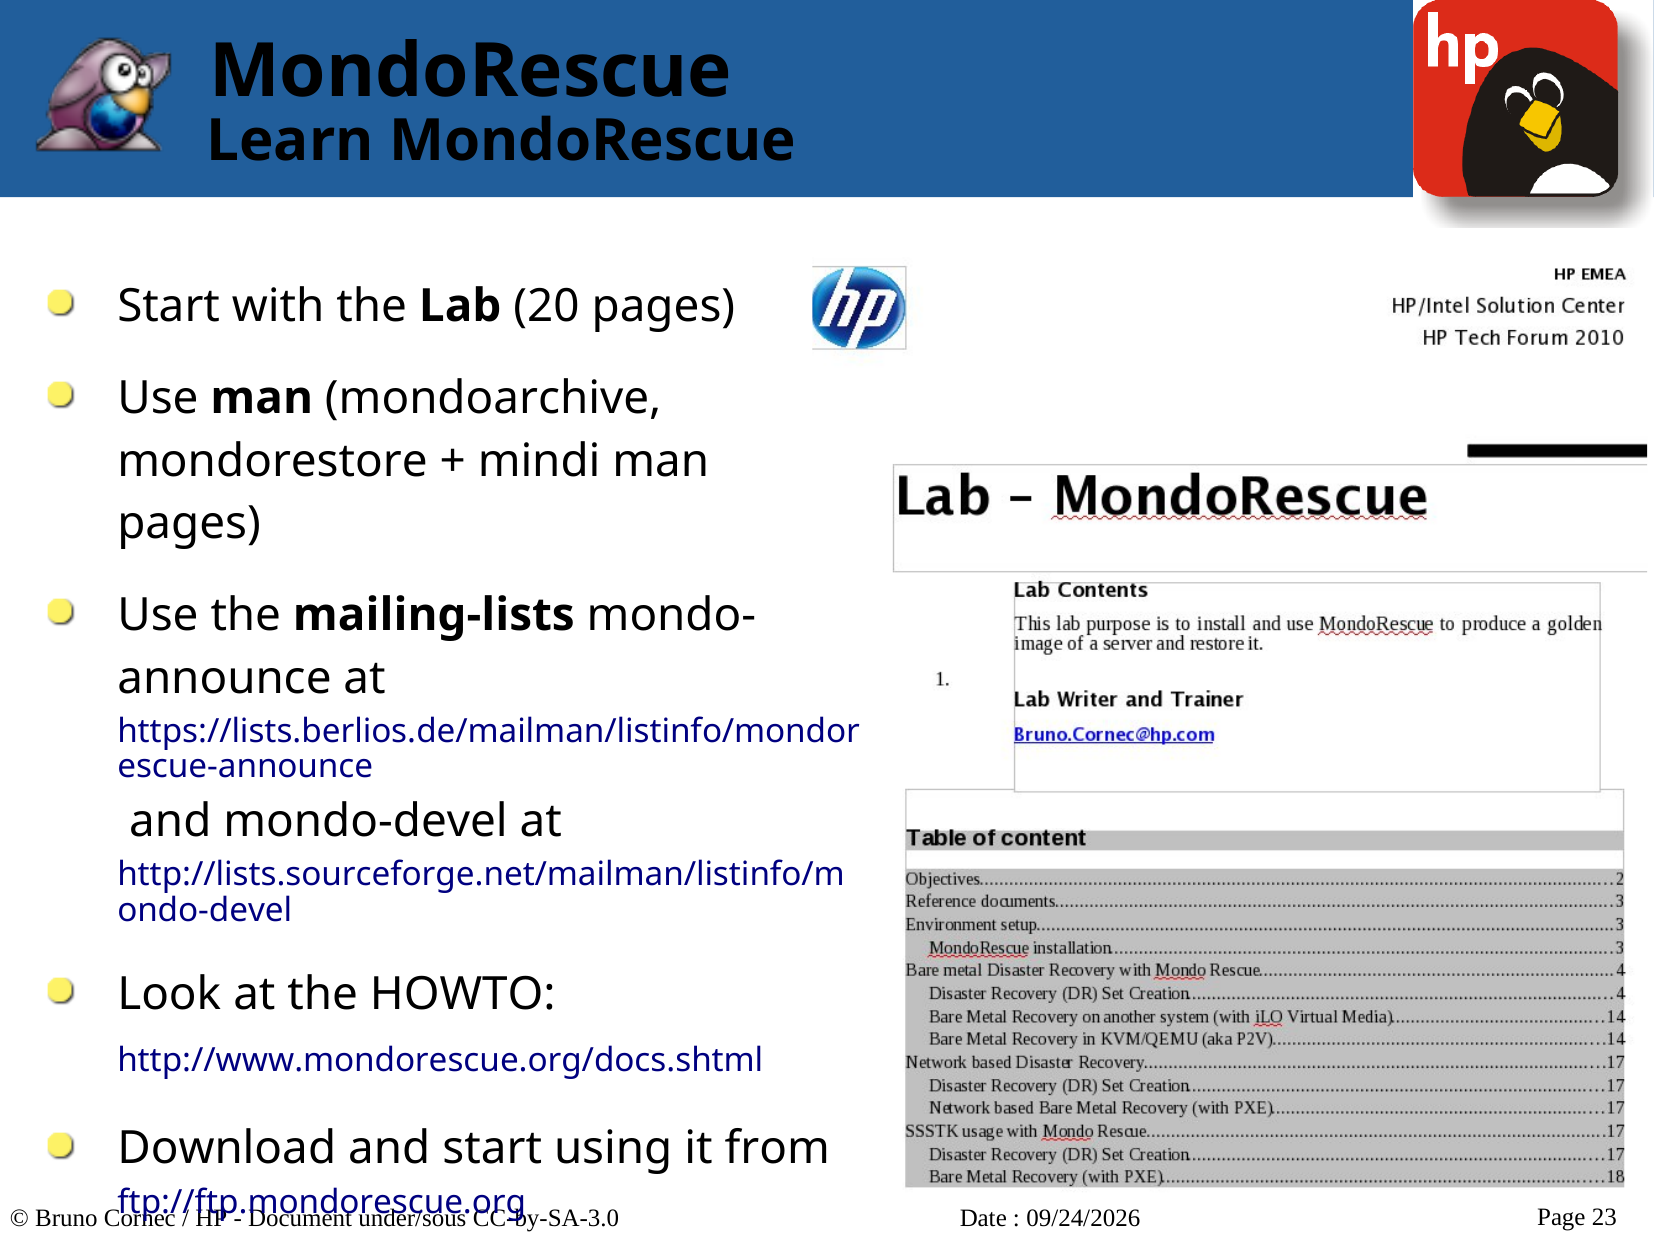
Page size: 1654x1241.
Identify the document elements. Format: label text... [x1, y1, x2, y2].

picture [0, 0, 211, 199]
picture [46, 1131, 77, 1162]
title Learn MondoRescue [206, 59, 1121, 221]
list Start with the Lab (20 pages) Use man (mondoarchive, mondorestore + mindi man pages) Use the mailing-lists mondo-announce at https://lists.berlios.de/mailman/listinfo/mondorescue-announce and mondo-devel at http://lists.sourceforge.net/mailman/listinfo/mondo-devel Look at the HOWTO: http://www.mondorescue.org/docs.shtml Download and start using it from ftp://ftp.mondorescue.org [34, 272, 863, 1101]
picture [812, 0, 1654, 1201]
